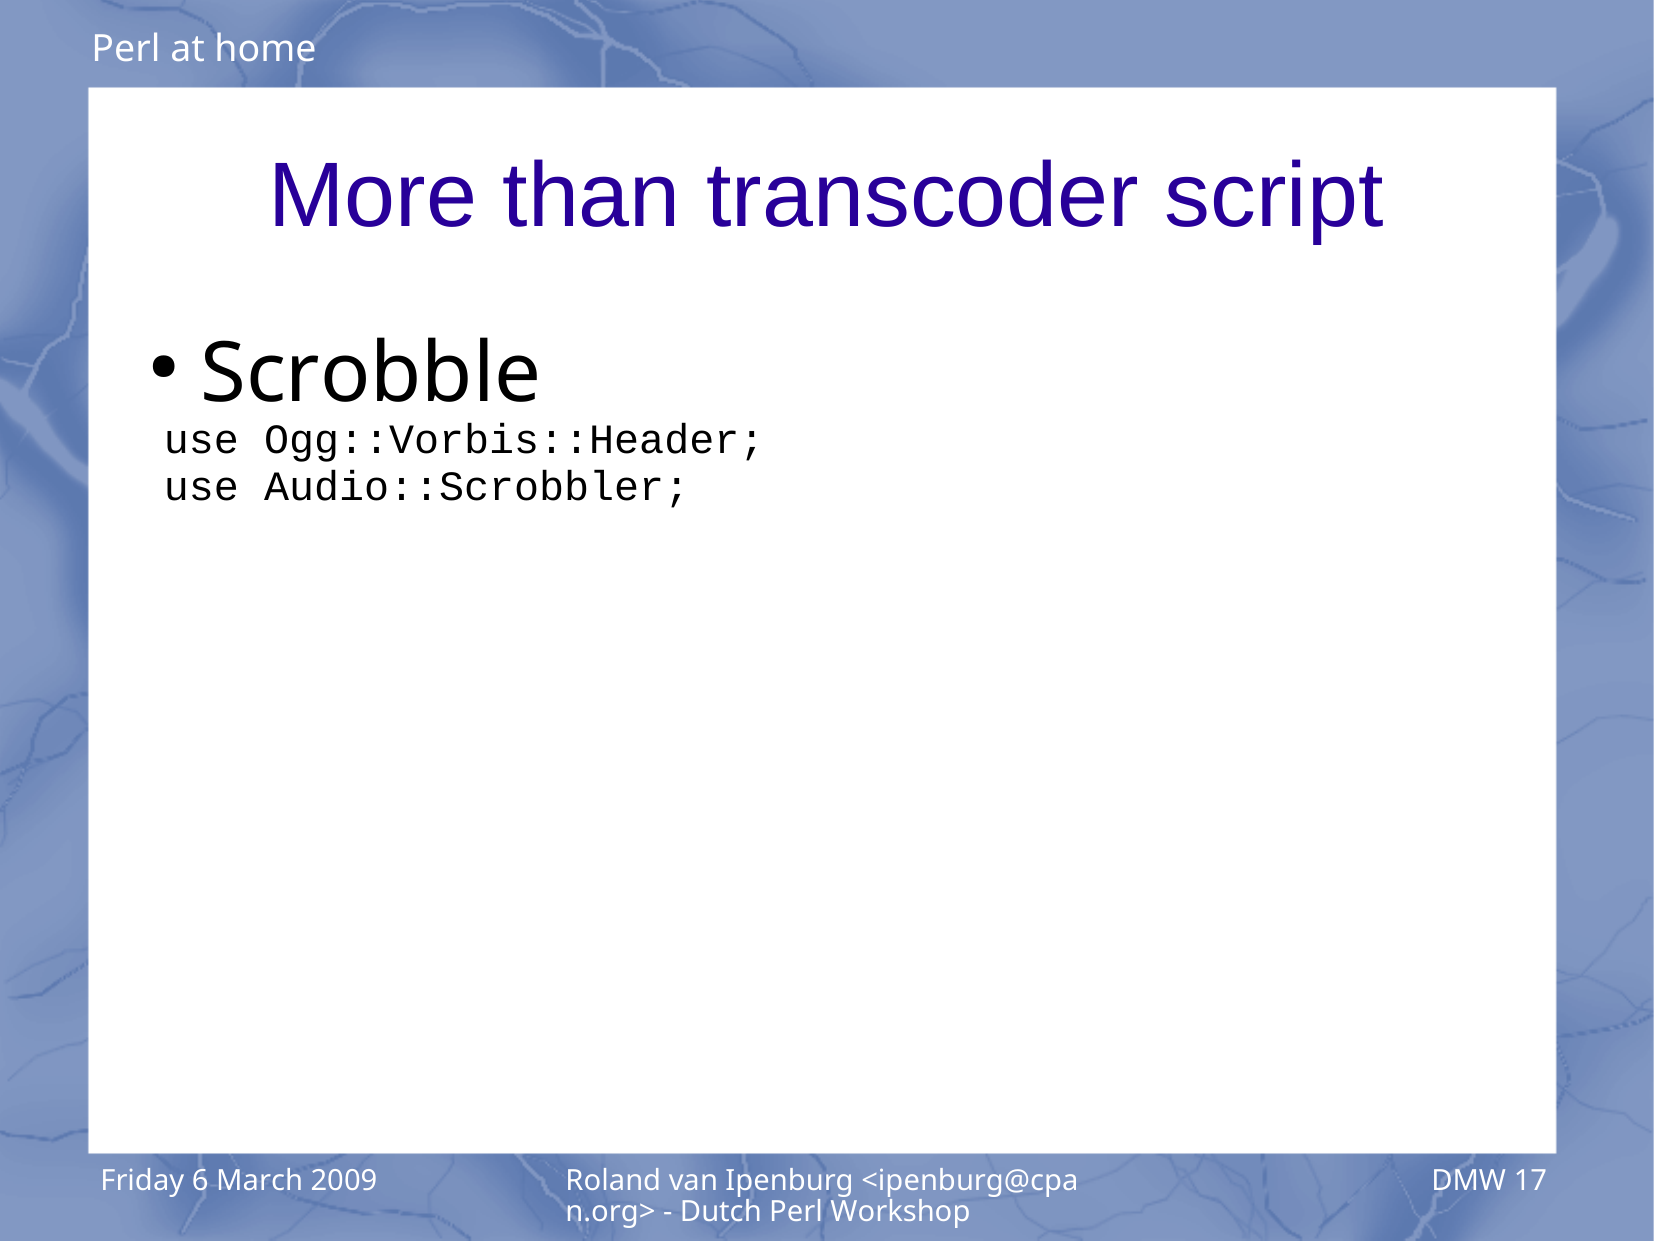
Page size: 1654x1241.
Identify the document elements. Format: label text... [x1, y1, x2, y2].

text_box use Ogg::Vorbis::Header; use Audio::Scrobbler; [123, 400, 790, 579]
picture [0, 0, 1654, 1241]
text_box Scrobble [123, 294, 521, 427]
title More than transcoder script [118, 98, 1536, 291]
